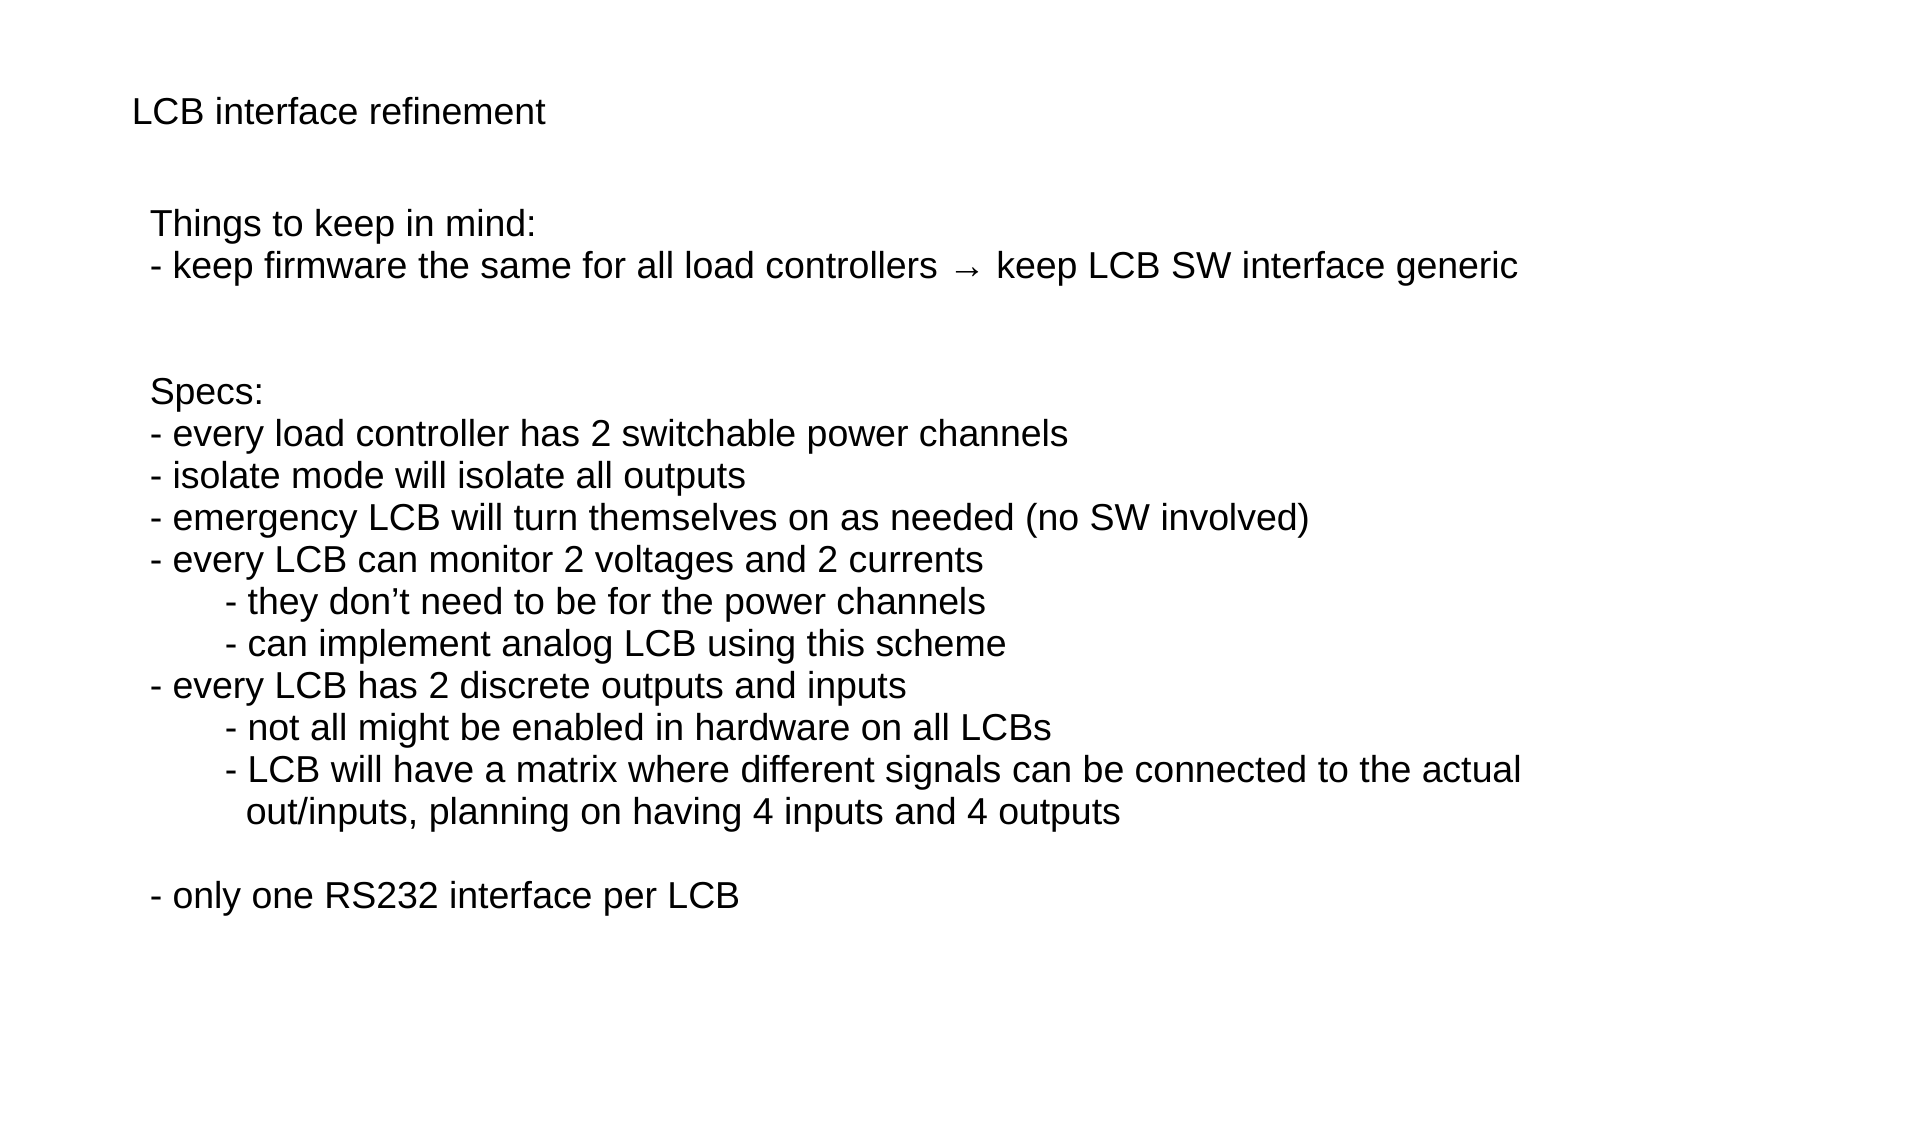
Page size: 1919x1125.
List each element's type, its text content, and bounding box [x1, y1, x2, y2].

title LCB interface refinement [131, 59, 1787, 160]
text_box Things to keep in mind: - keep firmware the same for all load controllers → keep LCB SW interface generic Specs: - every load controller has 2 switchable power channels - isolate mode will isolate all outputs - emergency LCB will turn themselves on as needed (no SW involved) - every LCB can monitor 2 voltages and 2 currents - they don’t need to be for the power channels - can implement analog LCB using this scheme - every LCB has 2 discrete outputs and inputs - not all might be enabled in hardware on all LCBs - LCB will have a matrix where different signals can be connected to the actual out/inputs, planning on having 4 inputs and 4 outputs - only one RS232 interface per LCB [135, 195, 1540, 924]
